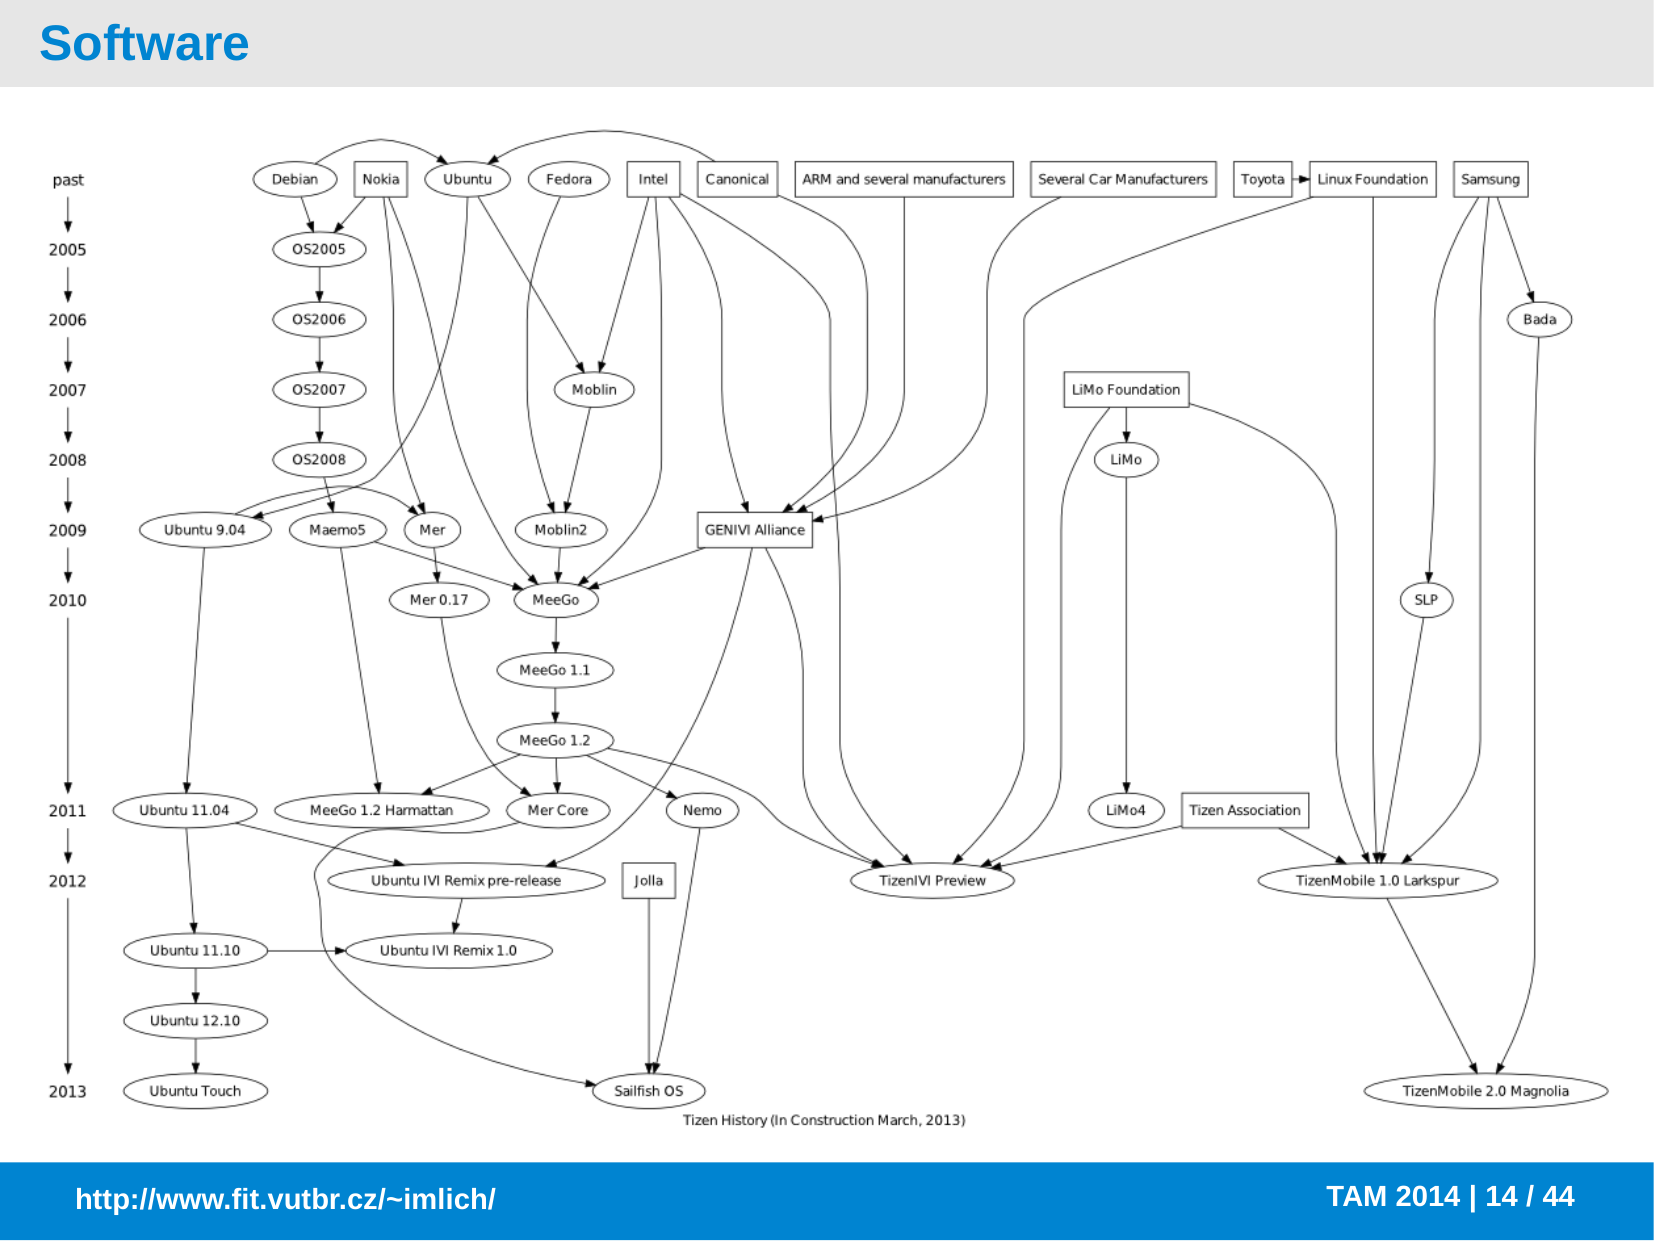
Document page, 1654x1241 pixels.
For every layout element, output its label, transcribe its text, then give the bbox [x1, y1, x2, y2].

picture [37, 127, 1613, 1137]
title Software [39, 5, 1615, 81]
